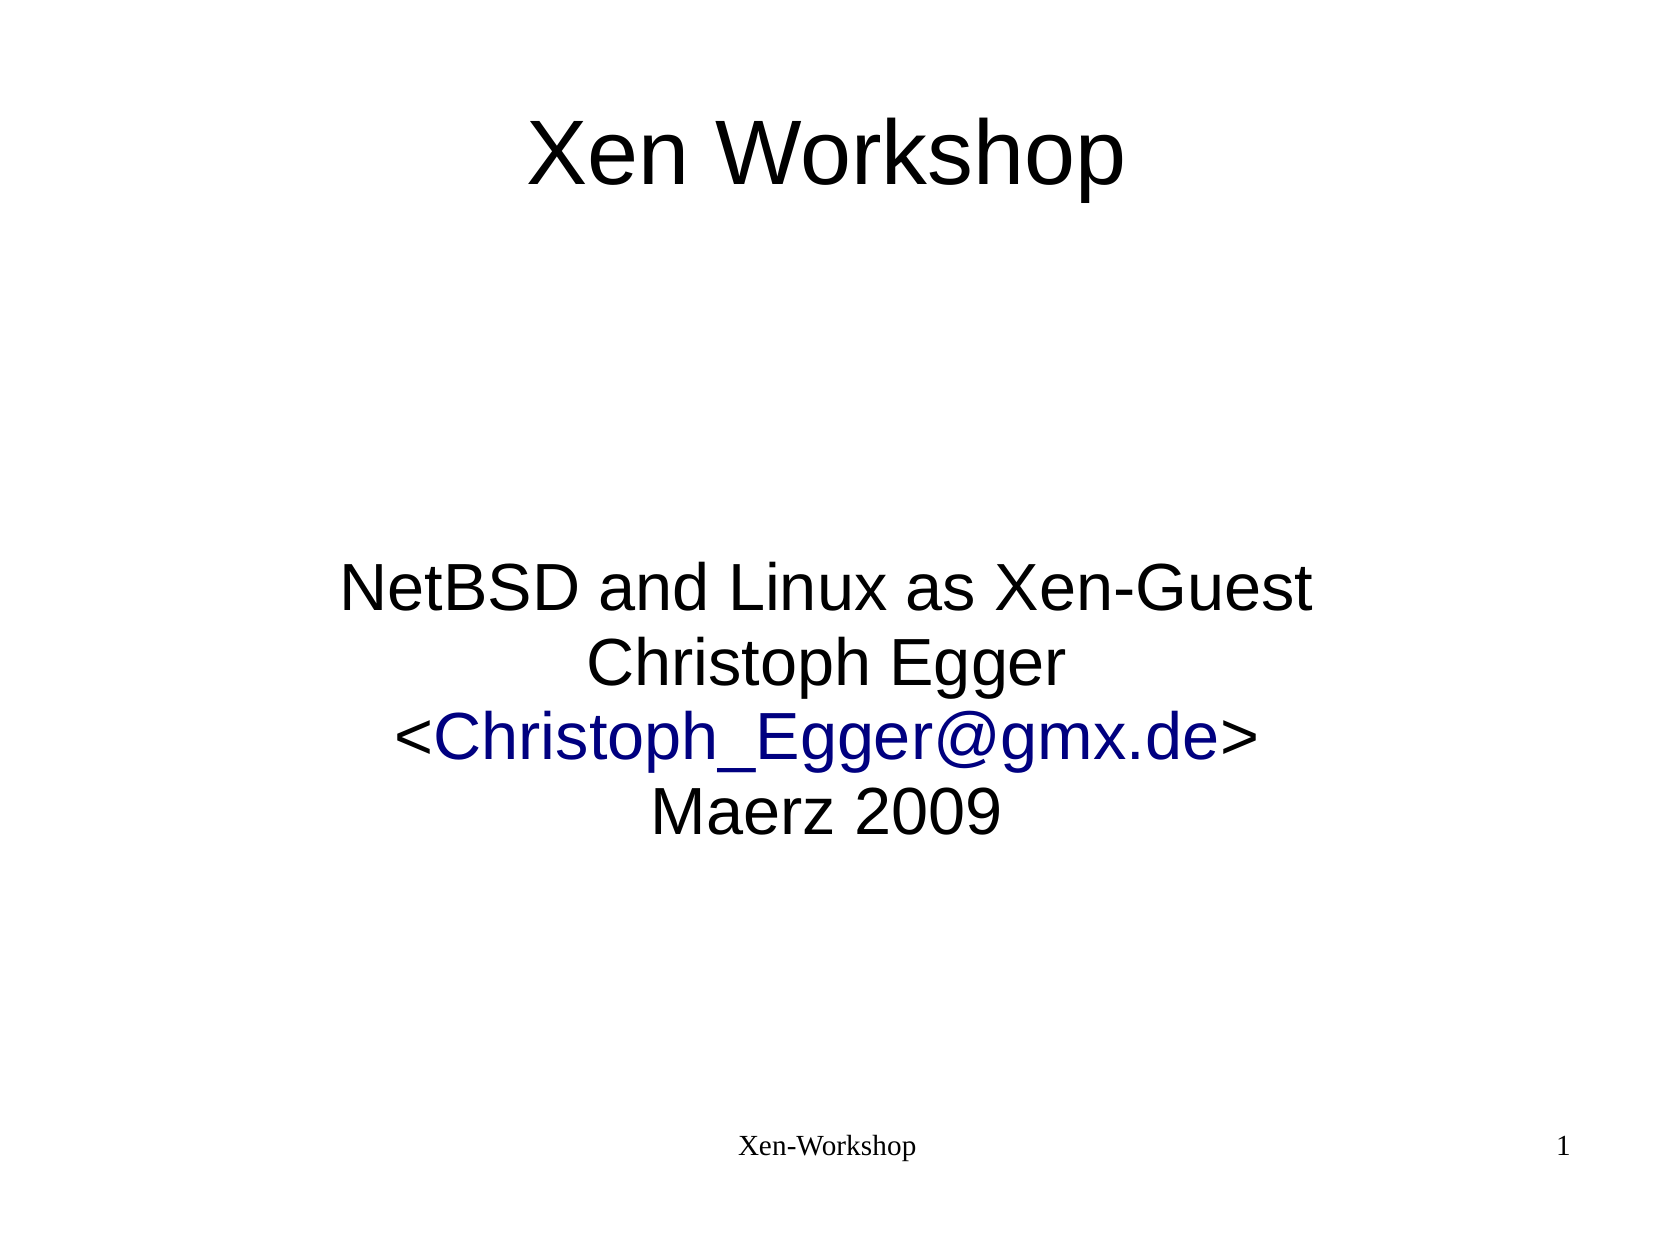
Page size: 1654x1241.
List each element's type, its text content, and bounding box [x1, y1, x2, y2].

title Xen Workshop [82, 49, 1571, 257]
subtitle NetBSD and Linux as Xen-Guest Christoph Egger <Christoph_Egger@gmx.de> Maerz 2009 [82, 297, 1571, 1102]
